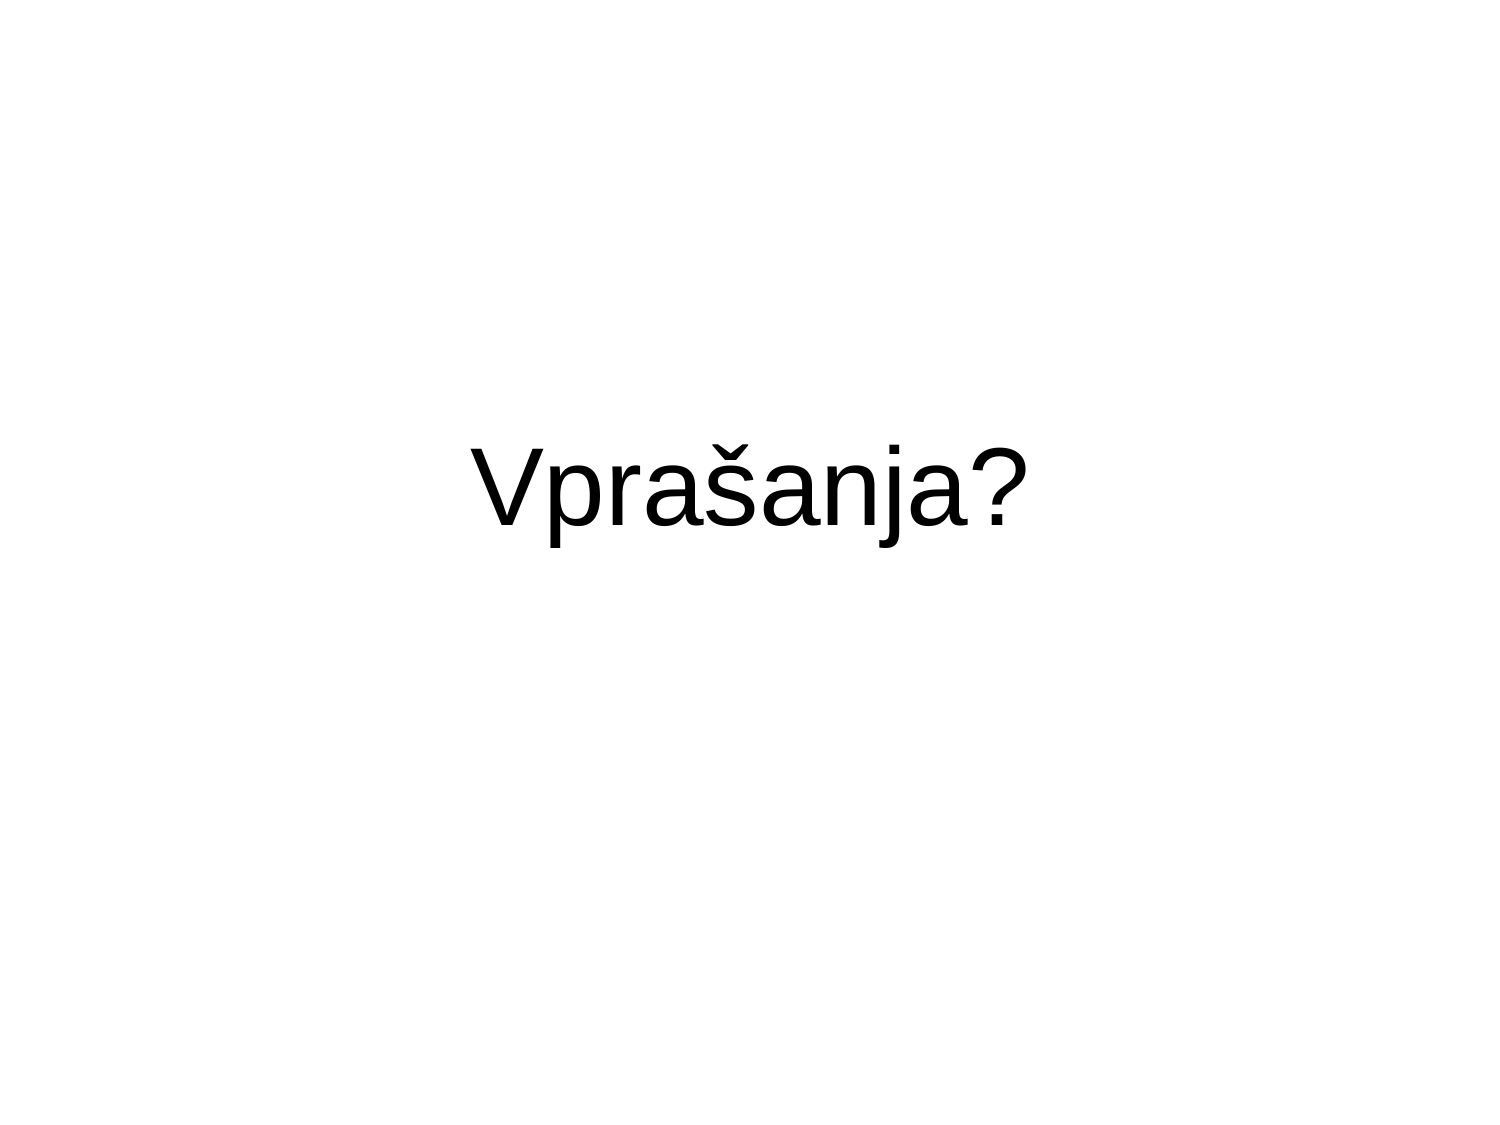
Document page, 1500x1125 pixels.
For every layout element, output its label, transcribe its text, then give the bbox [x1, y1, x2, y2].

title Vprašanja? [75, 392, 1425, 581]
